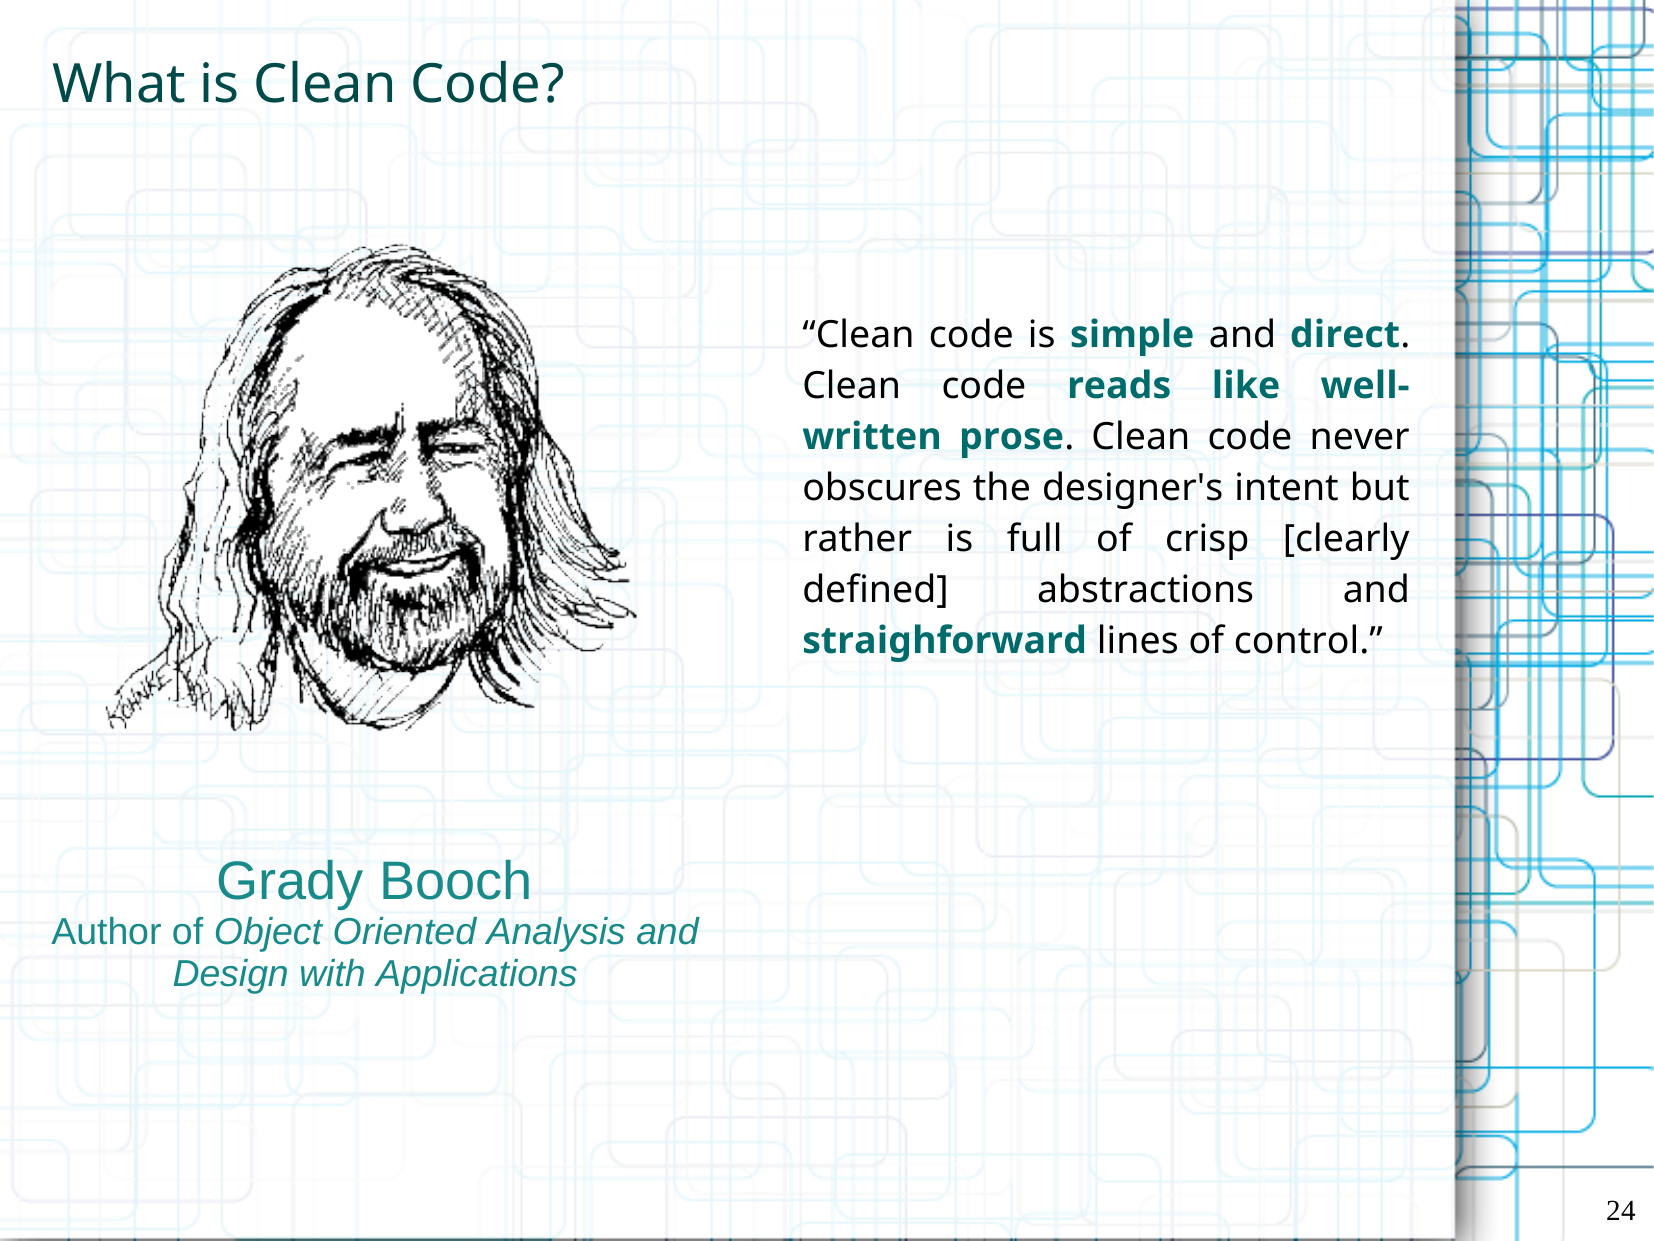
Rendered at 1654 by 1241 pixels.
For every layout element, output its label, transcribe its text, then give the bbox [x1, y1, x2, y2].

picture [0, 0, 1654, 1241]
text_box Grady Booch Author of Object Oriented Analysis and Design with Applications [0, 842, 751, 1003]
text_box “Clean code is simple and direct. Clean code reads like well-written prose. Clean code never obscures the designer's intent but rather is full of crisp [clearly defined] abstractions and straighforward lines of control.” [787, 300, 1426, 652]
text_box What is Clean Code? [37, 37, 676, 113]
